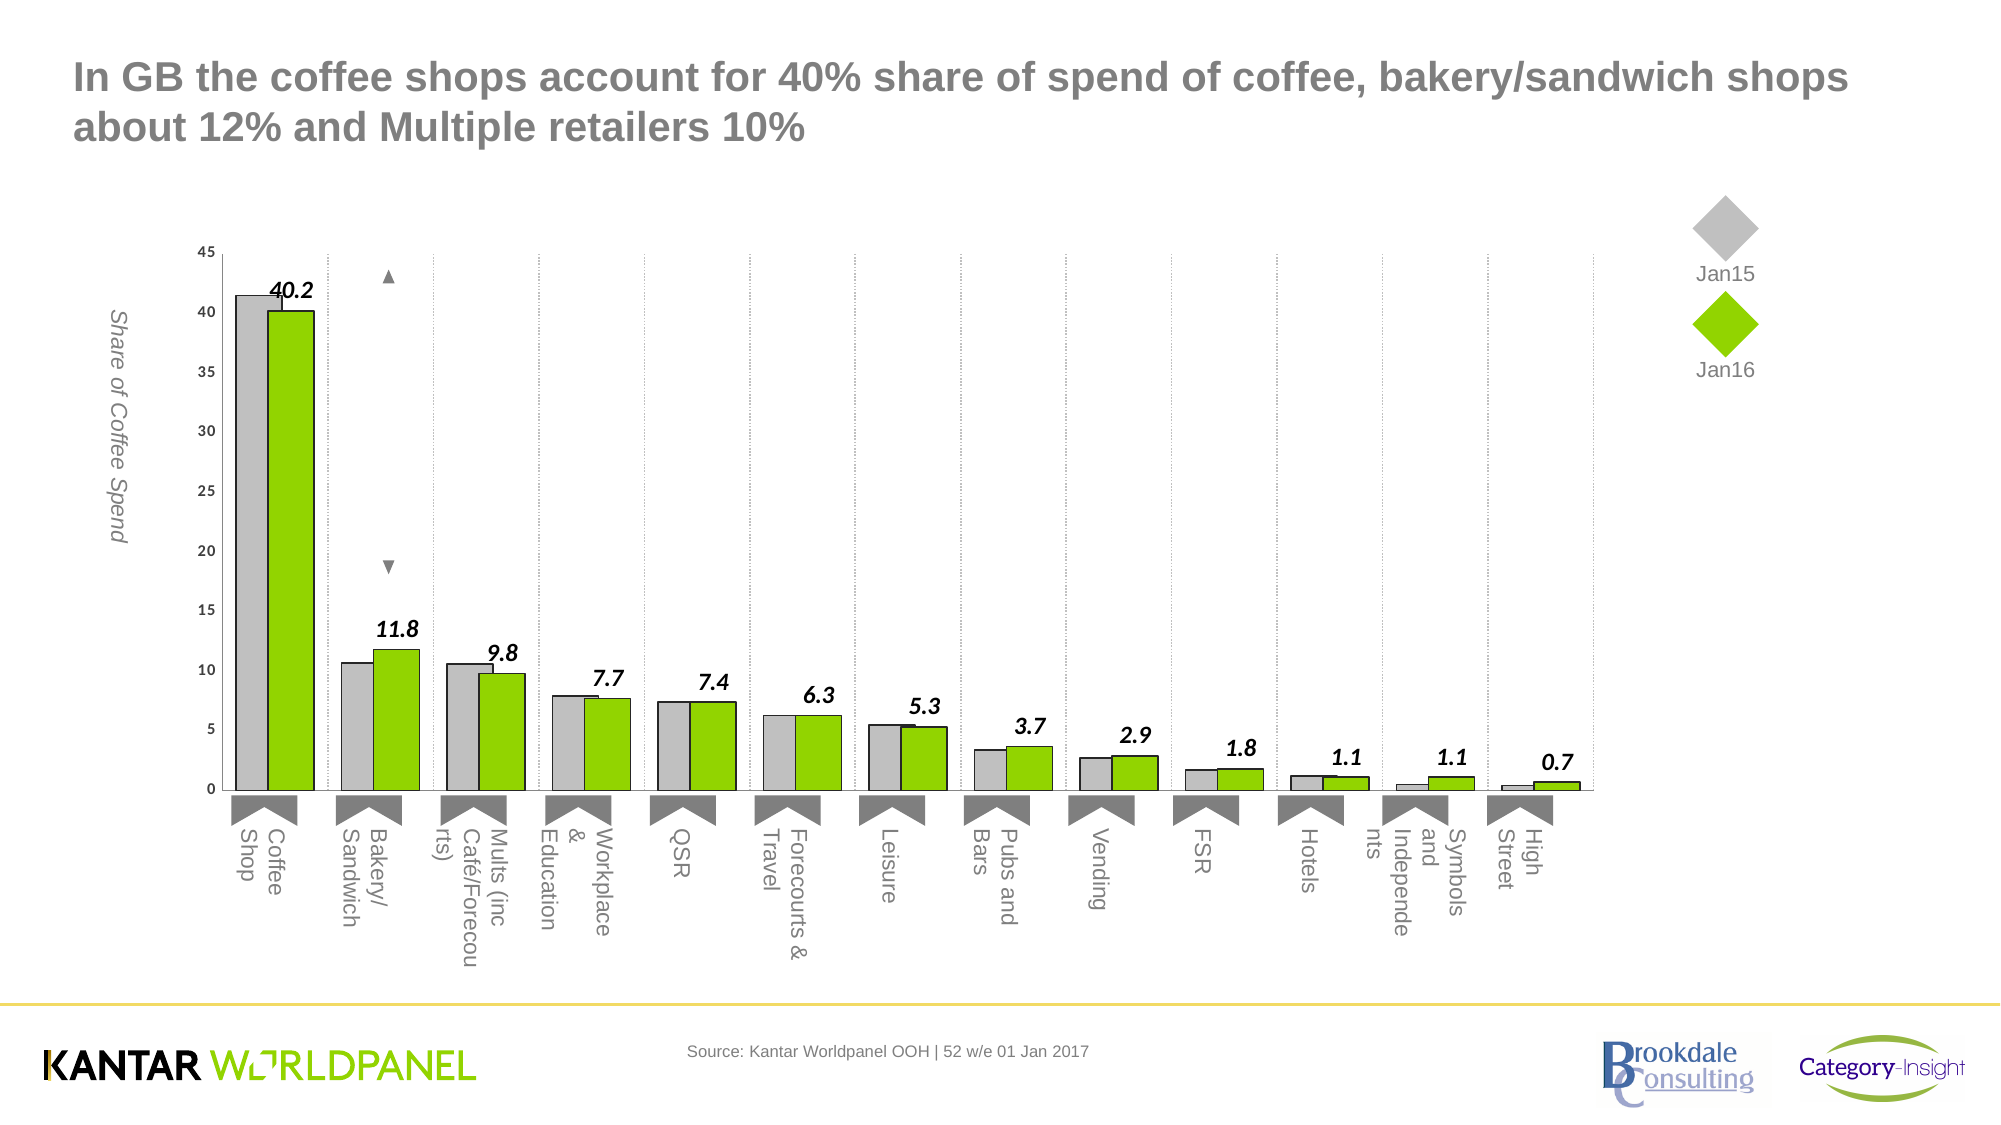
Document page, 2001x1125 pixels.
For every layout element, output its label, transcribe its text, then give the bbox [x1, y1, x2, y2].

text_box [859, 795, 926, 823]
text_box FSR [1170, 823, 1272, 946]
text_box Jan15 [1689, 252, 1762, 294]
text_box [649, 795, 716, 823]
text_box Forecourts & Travel [719, 823, 854, 988]
text_box Vending [1065, 823, 1170, 946]
text_box Mults (inc Café/Forecourts) [434, 823, 541, 976]
chart [168, 233, 1623, 811]
text_box Bakery/Sandwich [299, 823, 434, 976]
text_box [231, 795, 298, 823]
text_box Workplace & Education [541, 823, 646, 946]
text_box [1277, 795, 1344, 823]
text_box [1382, 795, 1449, 823]
text_box QSR [646, 823, 766, 946]
text_box [1068, 795, 1135, 823]
text_box [1692, 195, 1759, 262]
text_box [963, 795, 1030, 823]
text_box Hotels [1272, 823, 1379, 946]
text_box Symbols and Independents [1379, 823, 1486, 946]
text_box Pubs and Bars [929, 823, 1065, 976]
text_box [440, 795, 507, 823]
text_box Leisure [854, 823, 960, 946]
text_box [1692, 294, 1759, 358]
text_box [545, 795, 612, 823]
text_box Share of Coffee Spend [98, 285, 142, 568]
text_box [1487, 795, 1554, 823]
text_box [382, 560, 395, 575]
text_box Coffee Shop [197, 823, 332, 946]
text_box [1173, 795, 1240, 823]
title In GB the coffee shops account for 40% share of spend of coffee, bakery/sandwich shops about 12% and Multiple retailers 10% [58, 42, 1940, 109]
text_box High Street [1486, 823, 1589, 946]
text_box [335, 795, 402, 823]
text_box [382, 269, 395, 284]
text_box Jan16 [1689, 347, 1762, 390]
text_box [754, 795, 821, 823]
text_box Source: Kantar Worldpanel OOH | 52 w/e 01 Jan 2017 [671, 1033, 1322, 1064]
